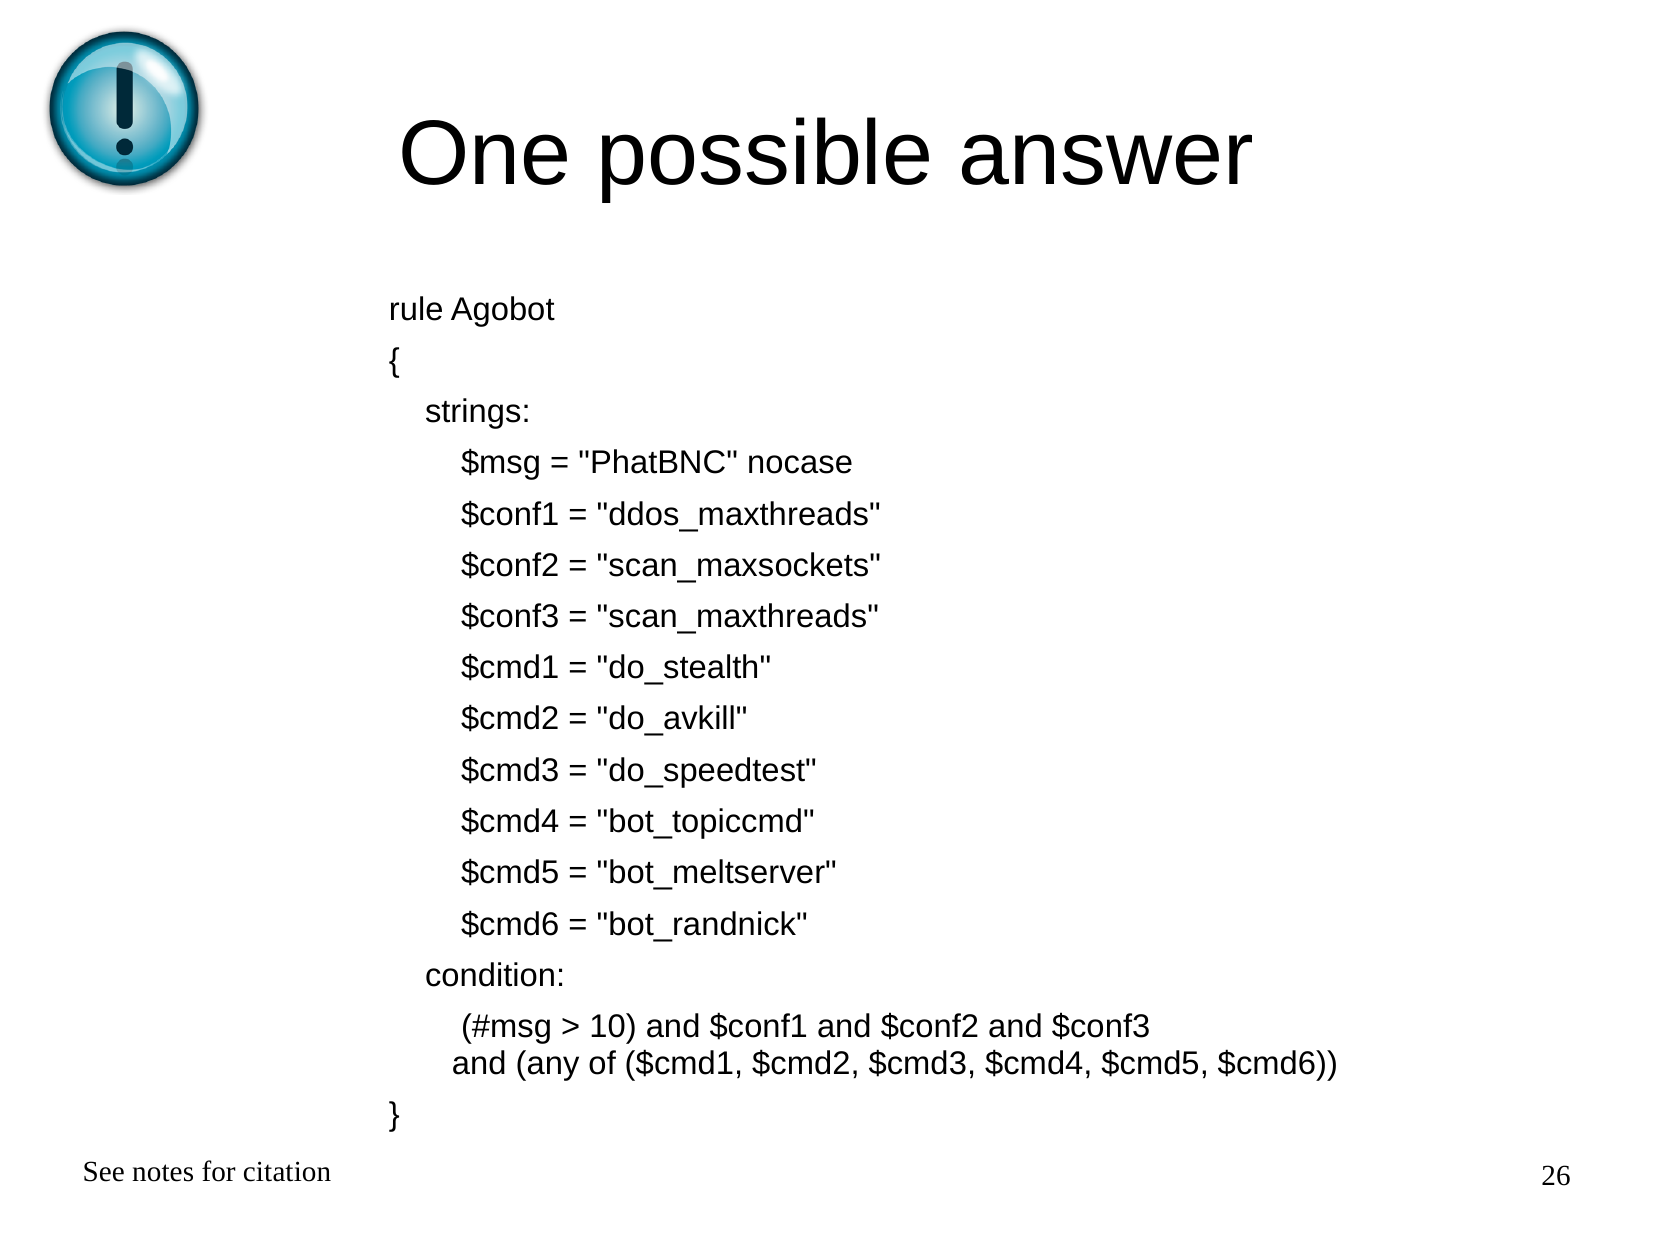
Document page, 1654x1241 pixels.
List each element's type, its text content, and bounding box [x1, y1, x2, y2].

list rule Agobot { strings: $msg = "PhatBNC" nocase $conf1 = "ddos_maxthreads" $conf2 = "scan_maxsockets" $conf3 = "scan_maxthreads" $cmd1 = "do_stealth" $cmd2 = "do_avkill" $cmd3 = "do_speedtest" $cmd4 = "bot_topiccmd" $cmd5 = "bot_meltserver" $cmd6 = "bot_randnick" condition: (#msg > 10) and $conf1 and $conf2 and $conf3 and (any of ($cmd1, $cmd2, $cmd3, $cmd4, $cmd5, $cmd6)) } [354, 290, 1442, 1141]
title One possible answer [82, 49, 1571, 257]
picture [38, 23, 210, 195]
